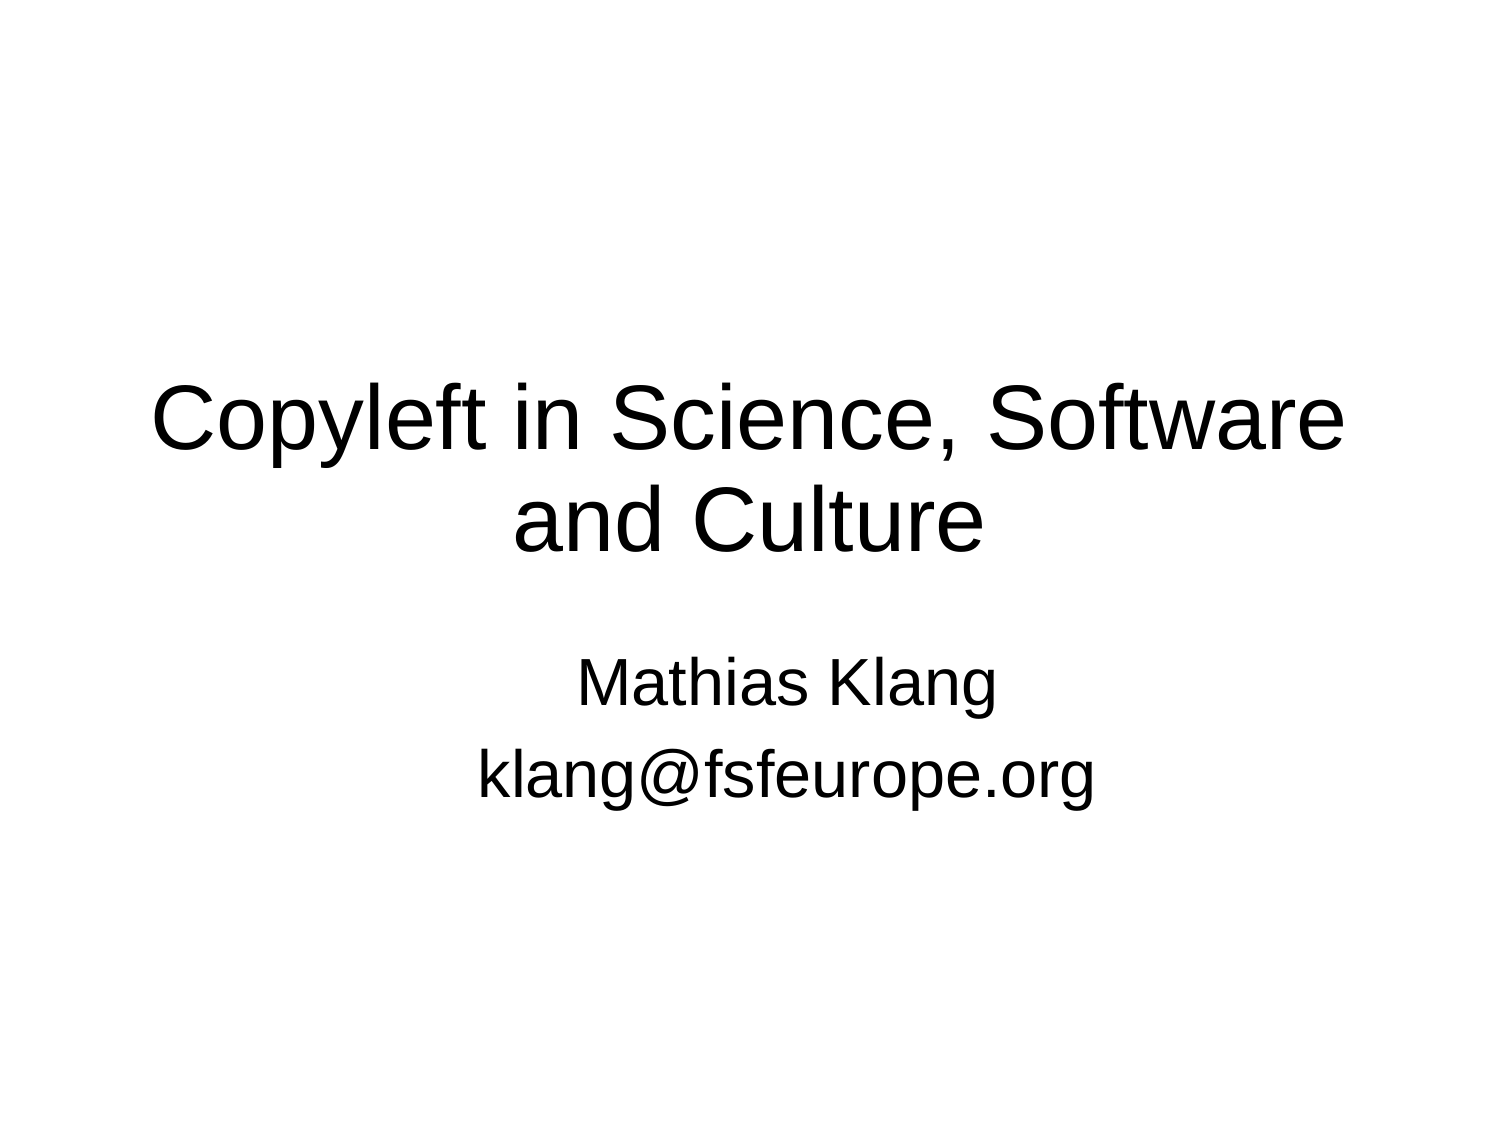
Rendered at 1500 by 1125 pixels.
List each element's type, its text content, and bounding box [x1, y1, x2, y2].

subtitle Mathias Klang klang@fsfeurope.org [225, 637, 1276, 926]
title Copyleft in Science, Software and Culture [112, 358, 1388, 579]
